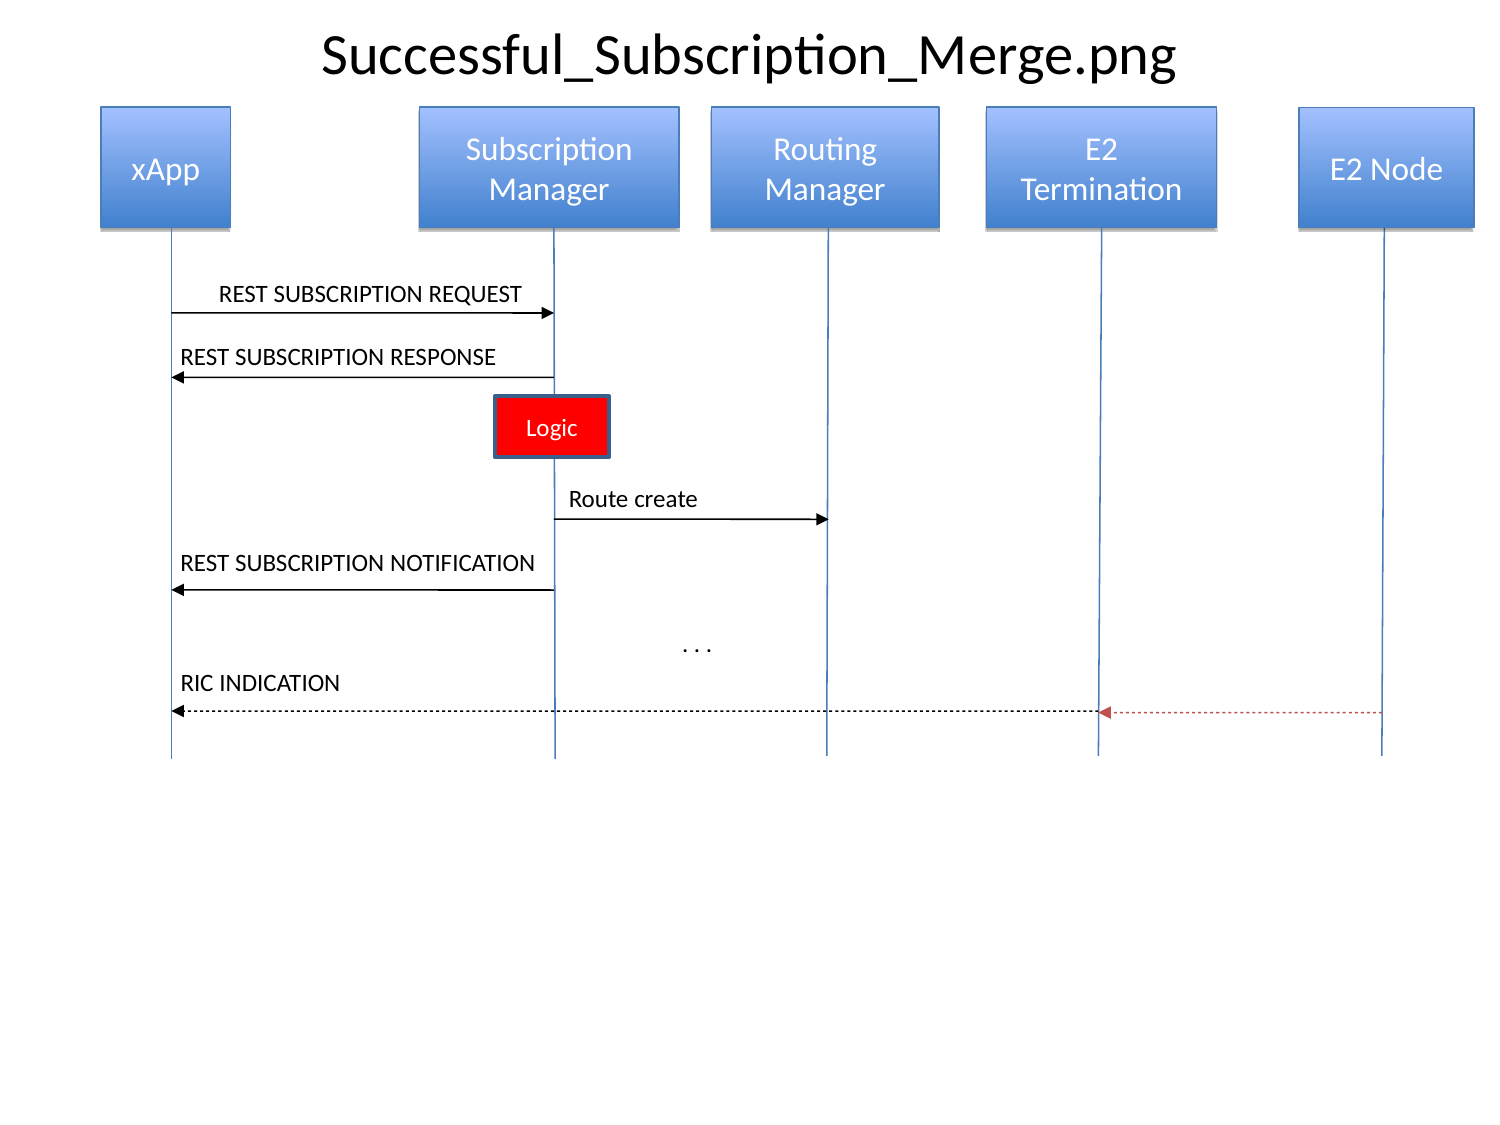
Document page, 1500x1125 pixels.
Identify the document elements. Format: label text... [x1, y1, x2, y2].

text_box REST SUBSCRIPTION REQUEST [204, 269, 538, 312]
text_box REST SUBSCRIPTION NOTIFICATION [165, 539, 662, 585]
text_box REST SUBSCRIPTION RESPONSE [165, 332, 609, 378]
title Successful_Subscription_Merge.png [75, 7, 1425, 95]
text_box . . . [667, 620, 751, 665]
text_box Route create [553, 474, 774, 520]
text_box xApp [101, 107, 231, 228]
text_box Routing Manager [711, 107, 939, 228]
text_box Subscription Manager [419, 107, 680, 228]
text_box RIC INDICATION [165, 658, 639, 704]
text_box E2 Node [1299, 107, 1474, 228]
text_box Logic [494, 396, 609, 457]
text_box E2 Termination [986, 107, 1217, 228]
